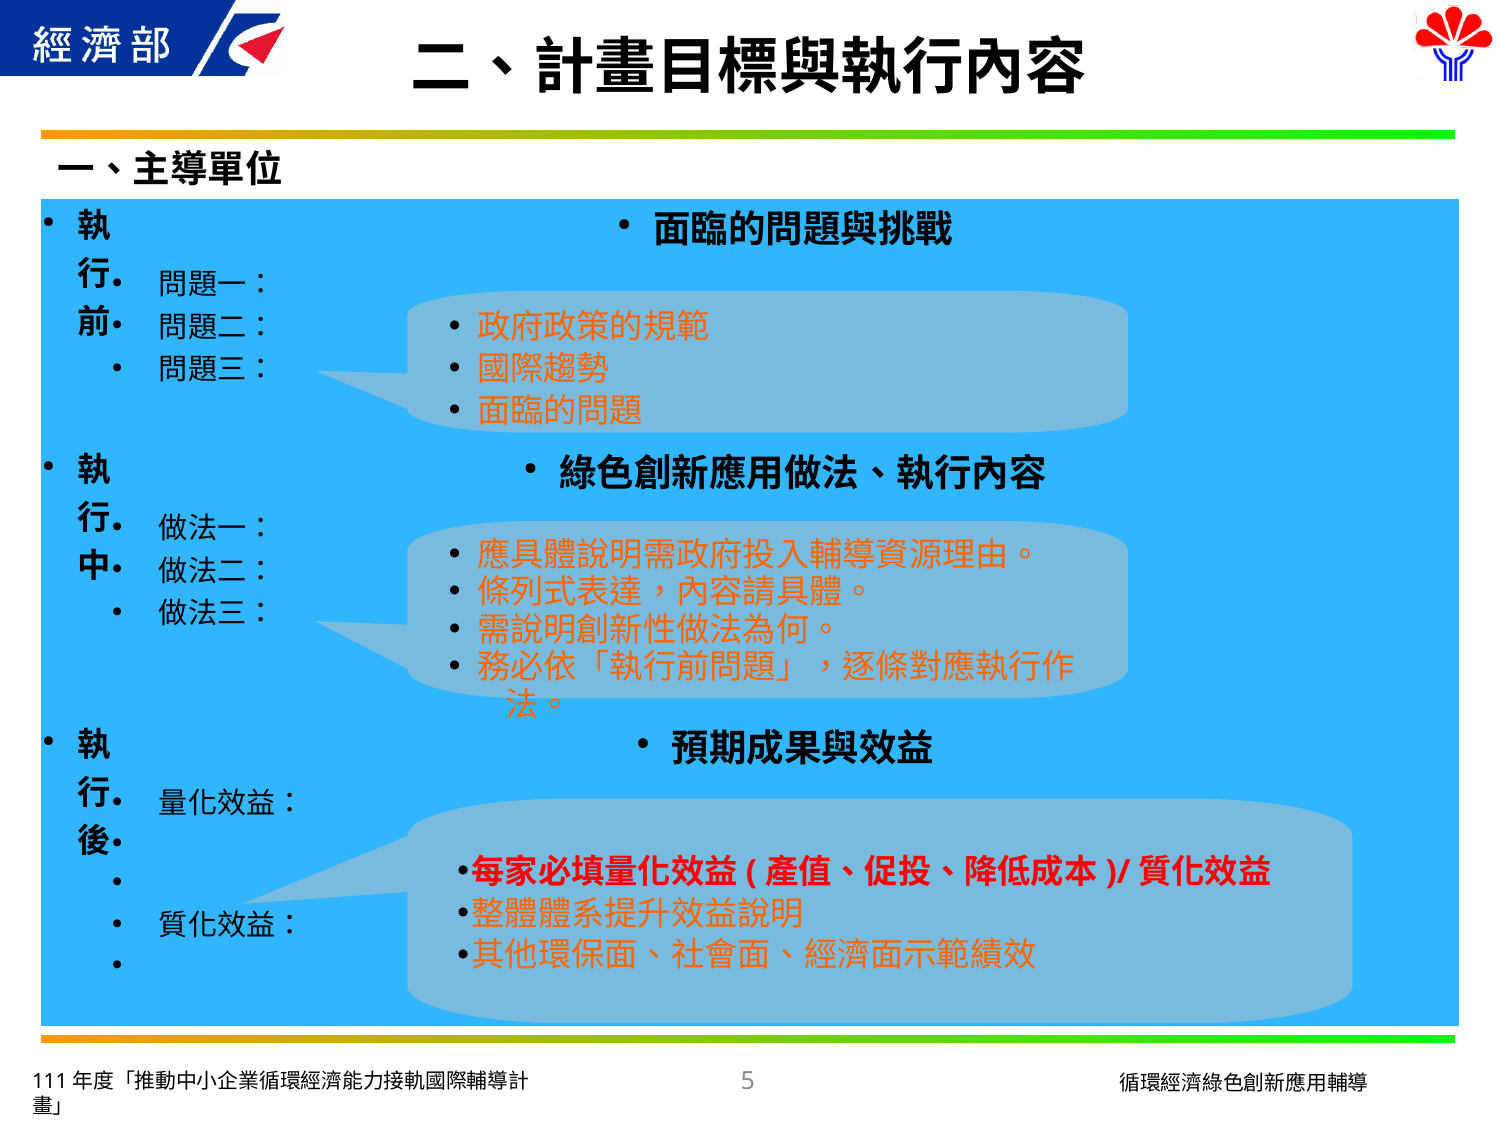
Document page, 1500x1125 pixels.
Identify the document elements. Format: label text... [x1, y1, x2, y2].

table_cell 綠色創新應用做法、執行內容 [112, 443, 1459, 505]
table_cell 做法一： 做法二： 做法三： [112, 505, 1459, 718]
table_header 面臨的問題與挑戰 [112, 199, 1459, 261]
text_box 應具體說明需政府投入輔導資源理由。 條列式表達，內容請具體。 需說明創新性做法為何。 務必依「執行前問題」，逐條對應執行作法。 [315, 521, 1128, 699]
table_cell 問題一： 問題二： 問題三： [112, 261, 1459, 443]
table_cell 執行中 [41, 443, 112, 718]
table_cell 量化效益： 質化效益： [112, 780, 1459, 1026]
table_cell 預期成果與效益 [112, 718, 1459, 780]
title 二、計畫目標與執行內容 [0, 19, 1497, 109]
table_header 執行前 [41, 199, 112, 443]
text_box 一、主導單位 [42, 137, 298, 198]
text_box 每家必填量化效益(產值、促投、降低成本)/質化效益 整體體系提升效益說明 其他環保面、社會面、經濟面示範績效 [242, 798, 1353, 1024]
text_box 政府政策的規範 國際趨勢 面臨的問題 [315, 290, 1128, 433]
table_cell 執行後 [41, 718, 112, 1026]
text_box 5 [572, 1051, 923, 1112]
